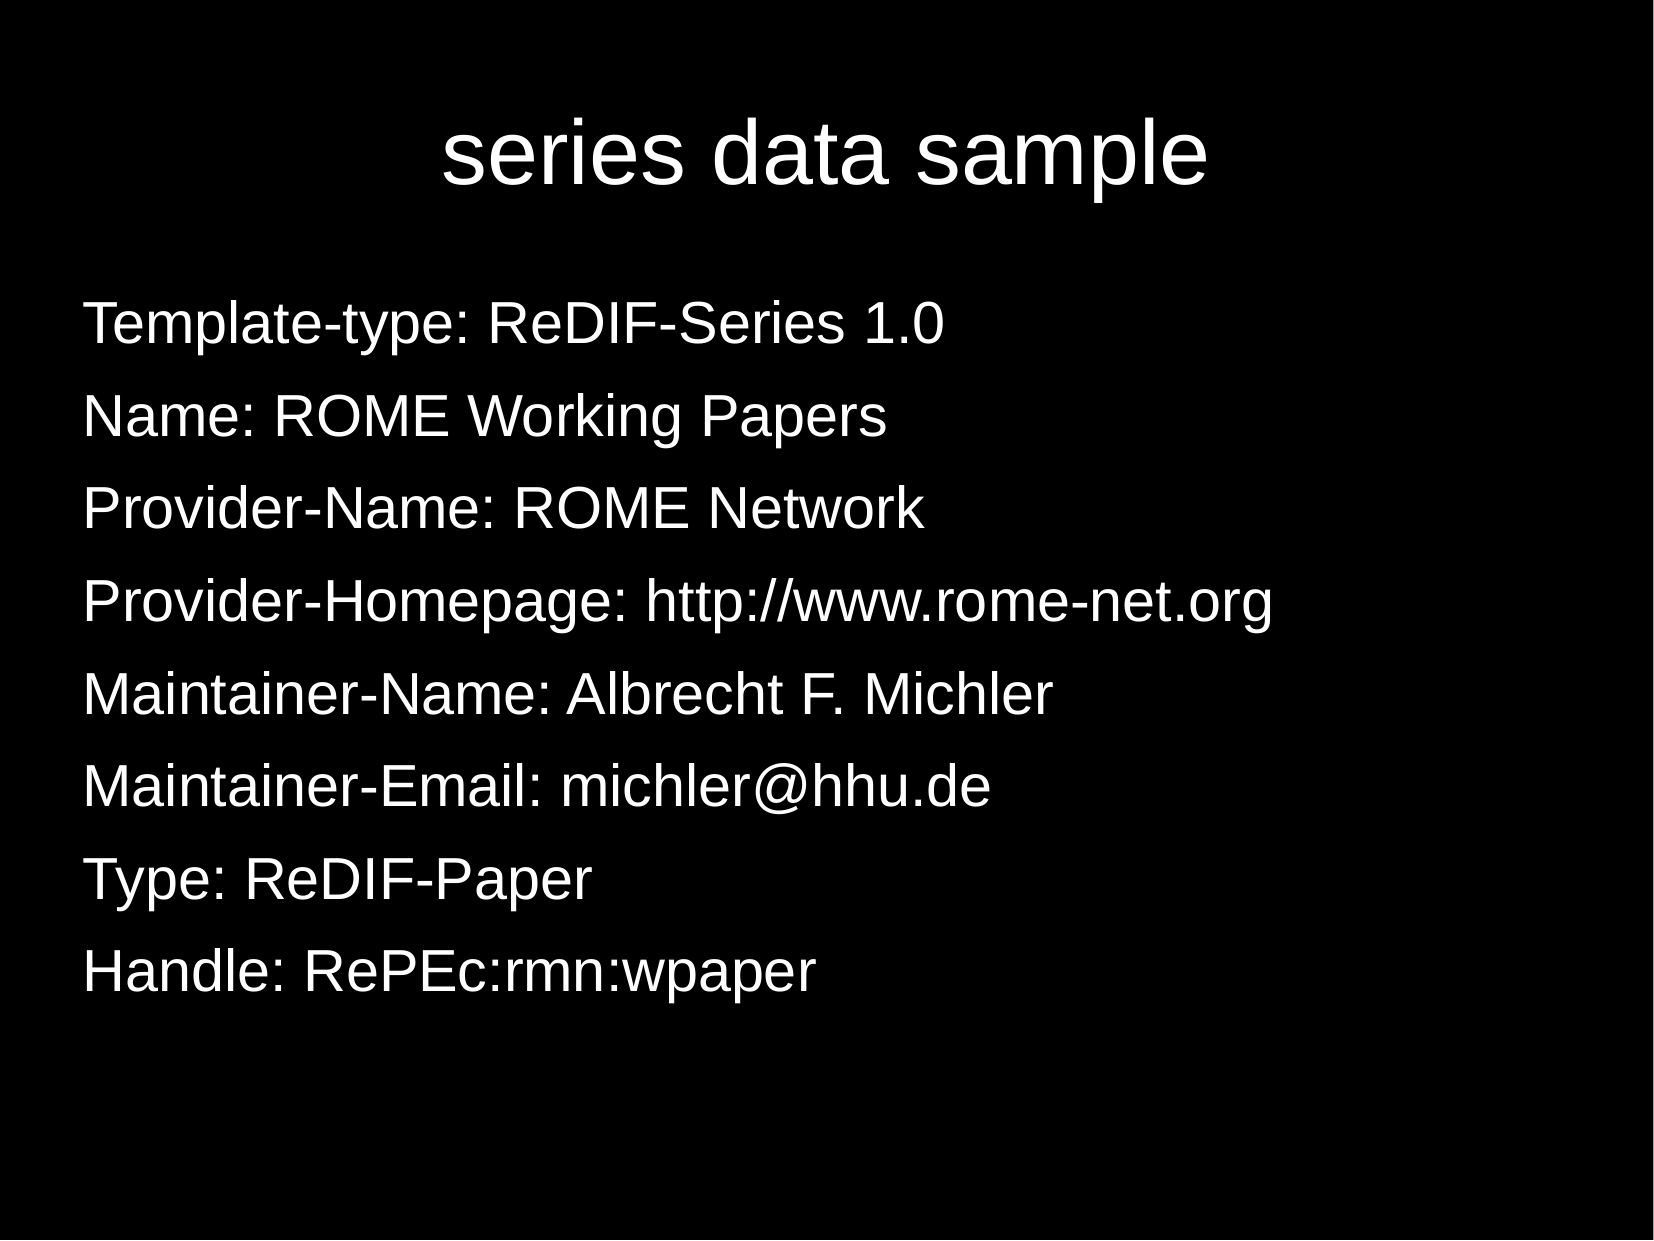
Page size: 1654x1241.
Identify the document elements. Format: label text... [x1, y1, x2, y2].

text_box [82, 290, 1571, 1010]
title series data sample [82, 49, 1571, 257]
